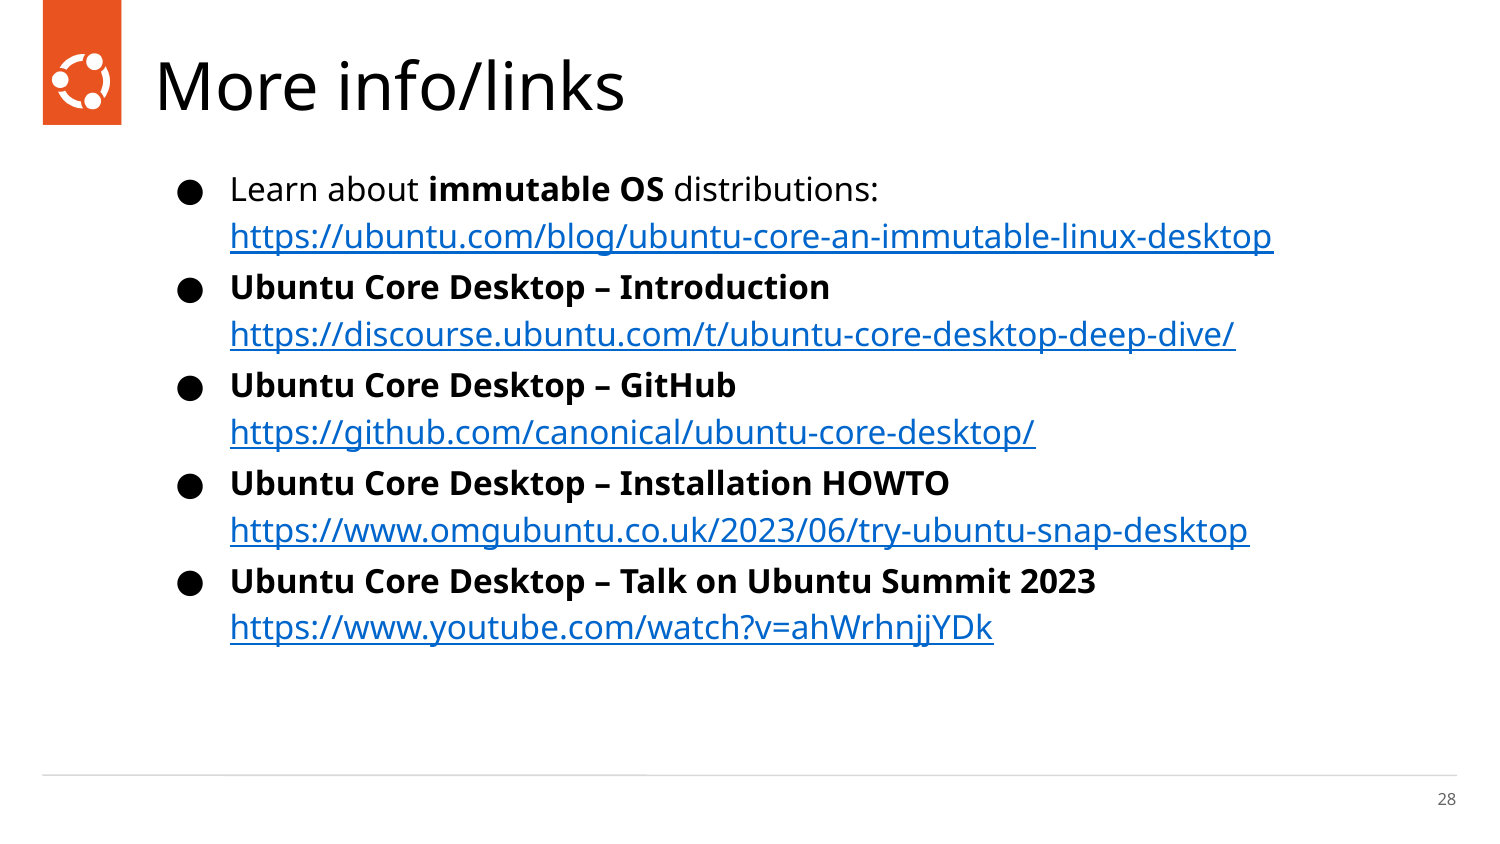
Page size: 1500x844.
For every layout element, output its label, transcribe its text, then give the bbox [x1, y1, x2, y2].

slide_number <number> [1381, 773, 1472, 839]
list Learn about immutable OS distributions: https://ubuntu.com/blog/ubuntu-core-an-immutable-linux-desktop Ubuntu Core Desktop – Introduction https://discourse.ubuntu.com/t/ubuntu-core-desktop-deep-dive/ Ubuntu Core Desktop – GitHub https://github.com/canonical/ubuntu-core-desktop/ Ubuntu Core Desktop – Installation HOWTO https://www.omgubuntu.co.uk/2023/06/try-ubuntu-snap-desktop Ubuntu Core Desktop – Talk on Ubuntu Summit 2023 https://www.youtube.com/watch?v=ahWrhnjjYDk [154, 162, 1343, 768]
title More info/links [154, 43, 1077, 126]
